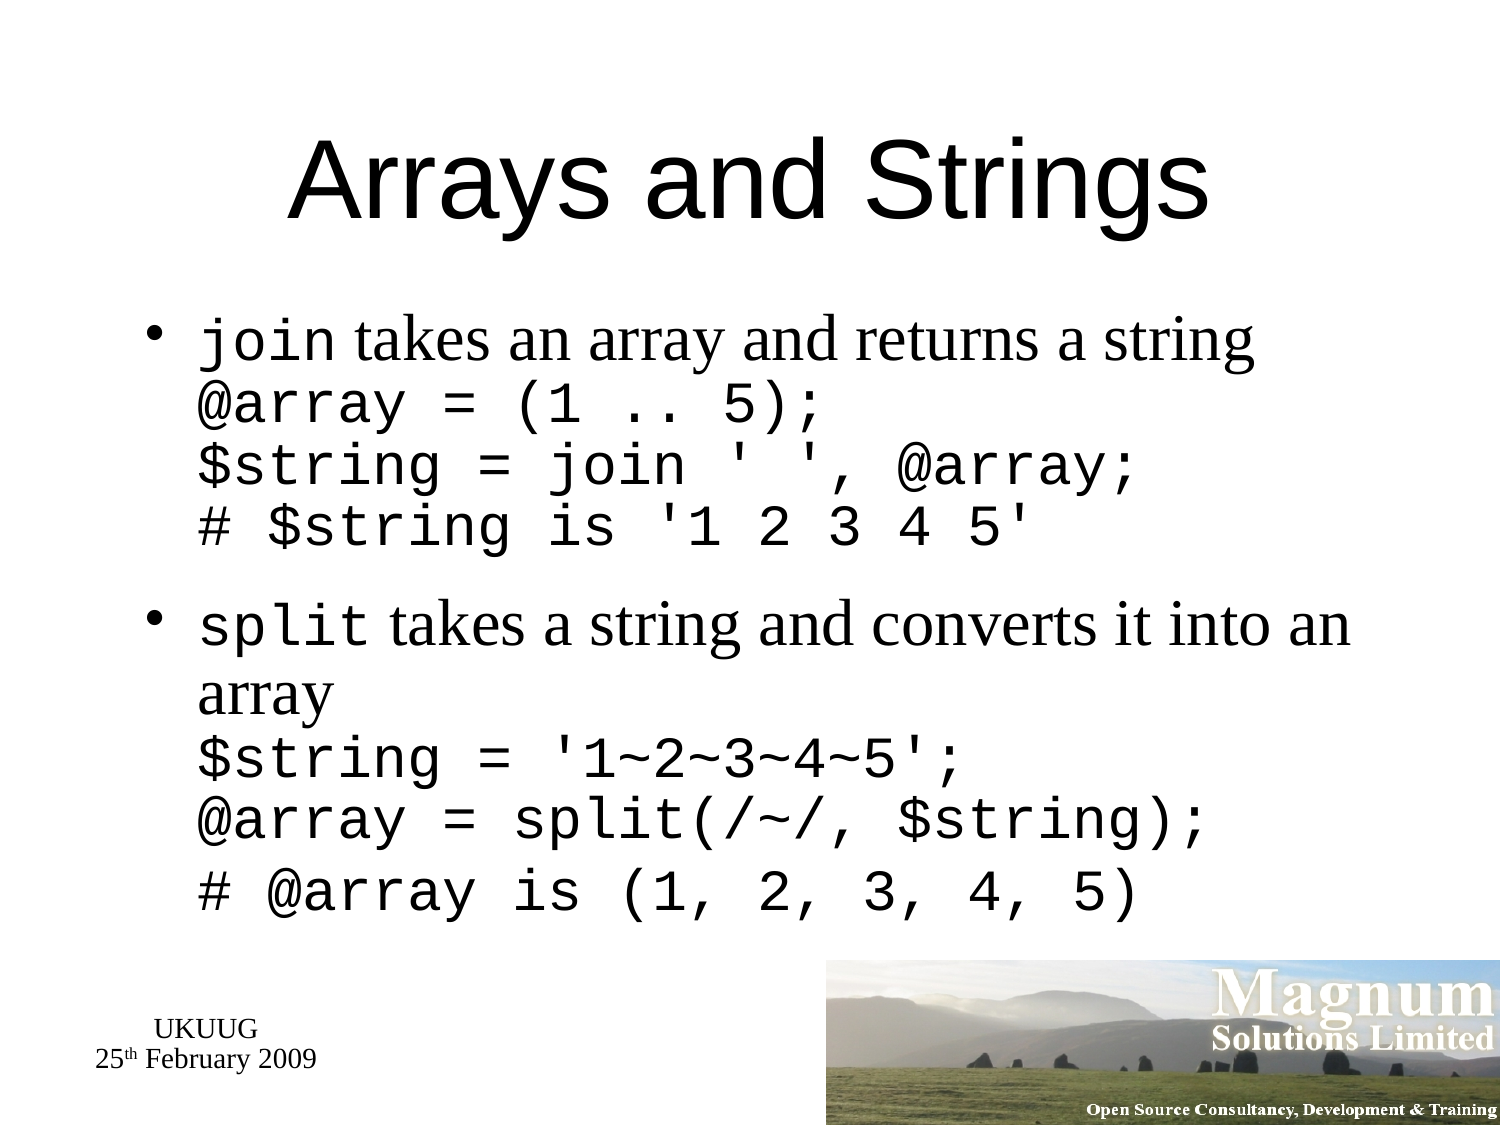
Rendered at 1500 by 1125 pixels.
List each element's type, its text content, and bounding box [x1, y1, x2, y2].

list join takes an array and returns a string @array = (1 .. 5); $string = join ' ', @array; # $string is '1 2 3 4 5' split takes a string and converts it into an array $string = '1~2~3~4~5'; @array = split(/~/, $string); # @array is (1, 2, 3, 4, 5)‏ [112, 295, 1388, 1013]
picture [826, 960, 1500, 1125]
title Arrays and Strings [112, 62, 1388, 250]
